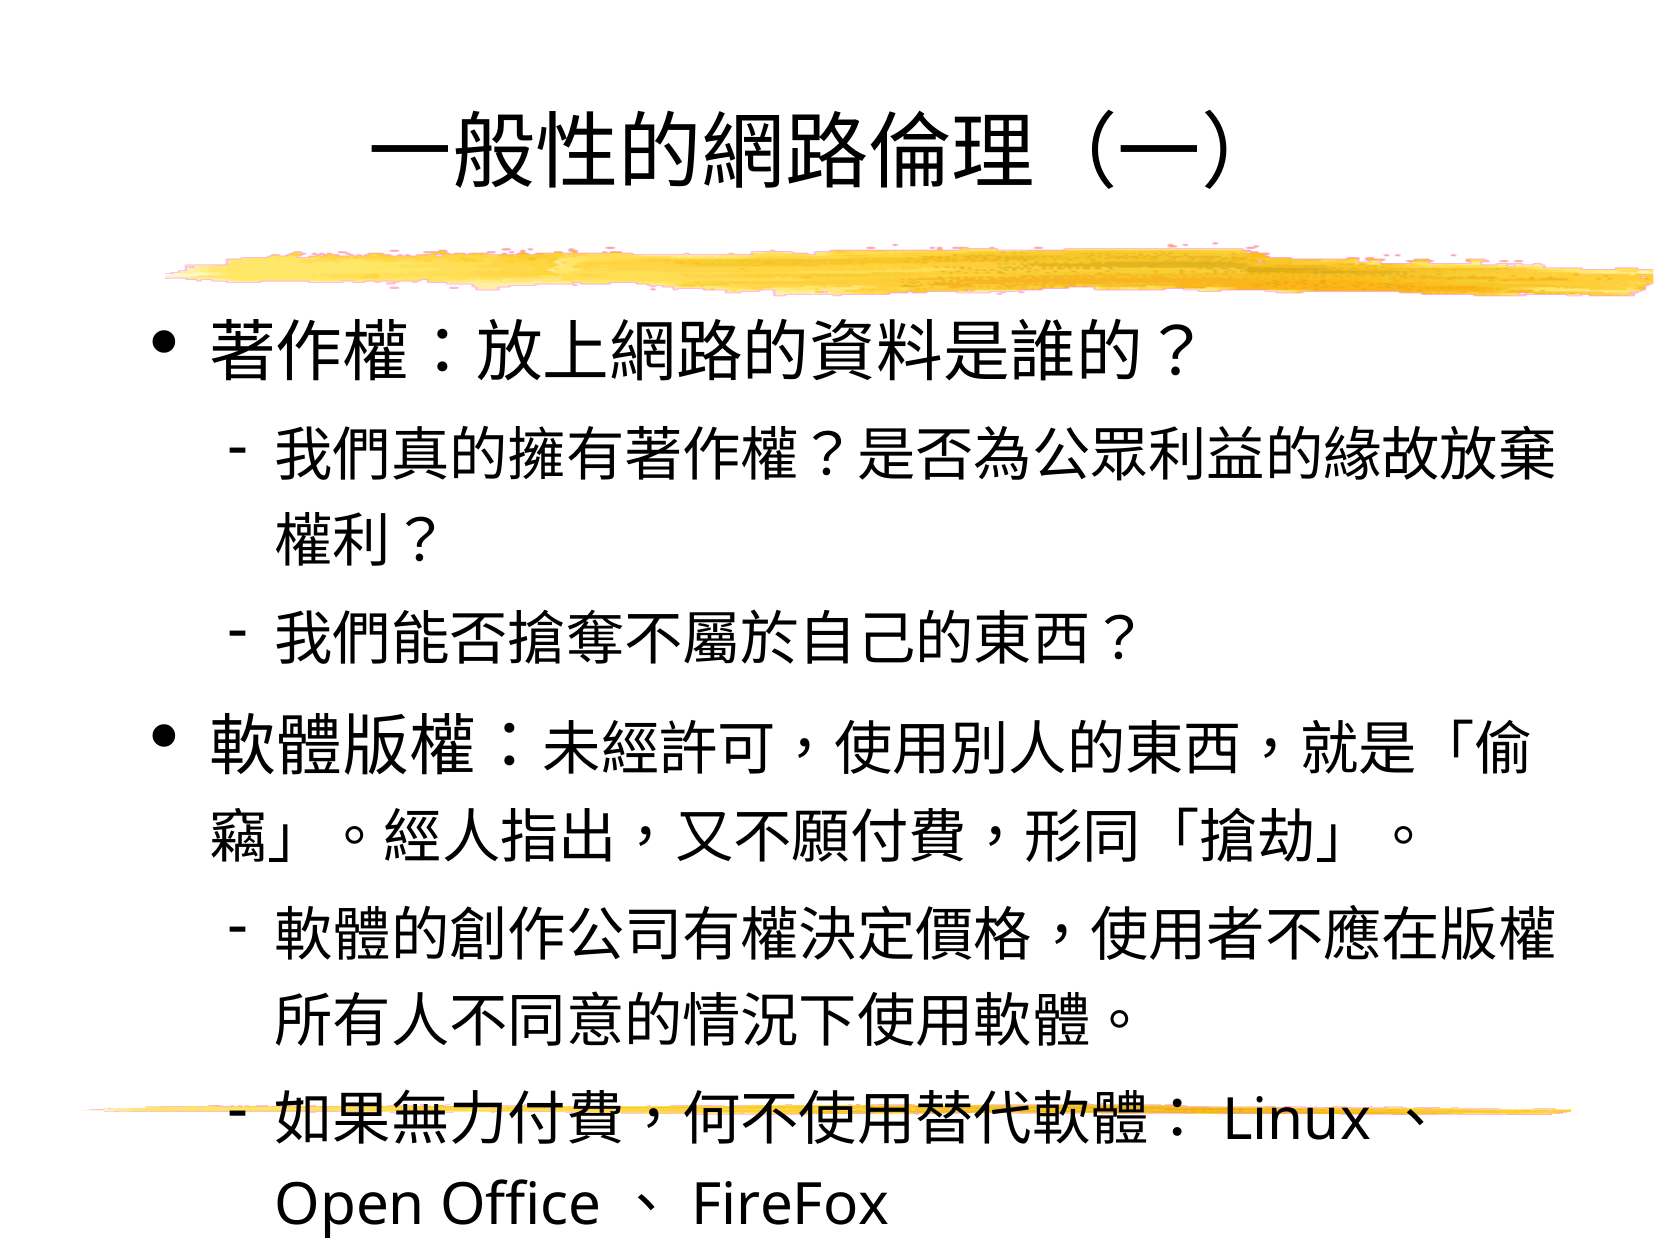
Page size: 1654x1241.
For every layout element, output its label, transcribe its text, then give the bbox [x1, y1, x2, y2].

picture [82, 1102, 137, 1117]
list 著作權：放上網路的資料是誰的？ 我們真的擁有著作權？是否為公眾利益的緣故放棄權利？ 我們能否搶奪不屬於自己的東西？ 軟體版權：未經許可，使用別人的東西，就是「偷竊」。經人指出，又不願付費，形同「搶劫」。 軟體的創作公司有權決定價格，使用者不應在版權所有人不同意的情況下使用軟體。 如果無力付費，何不使用替代軟體：Linux、 Open Office、FireFox [137, 289, 1585, 1138]
title 一般性的網路倫理（一） [124, 41, 1530, 249]
picture [165, 237, 1654, 308]
